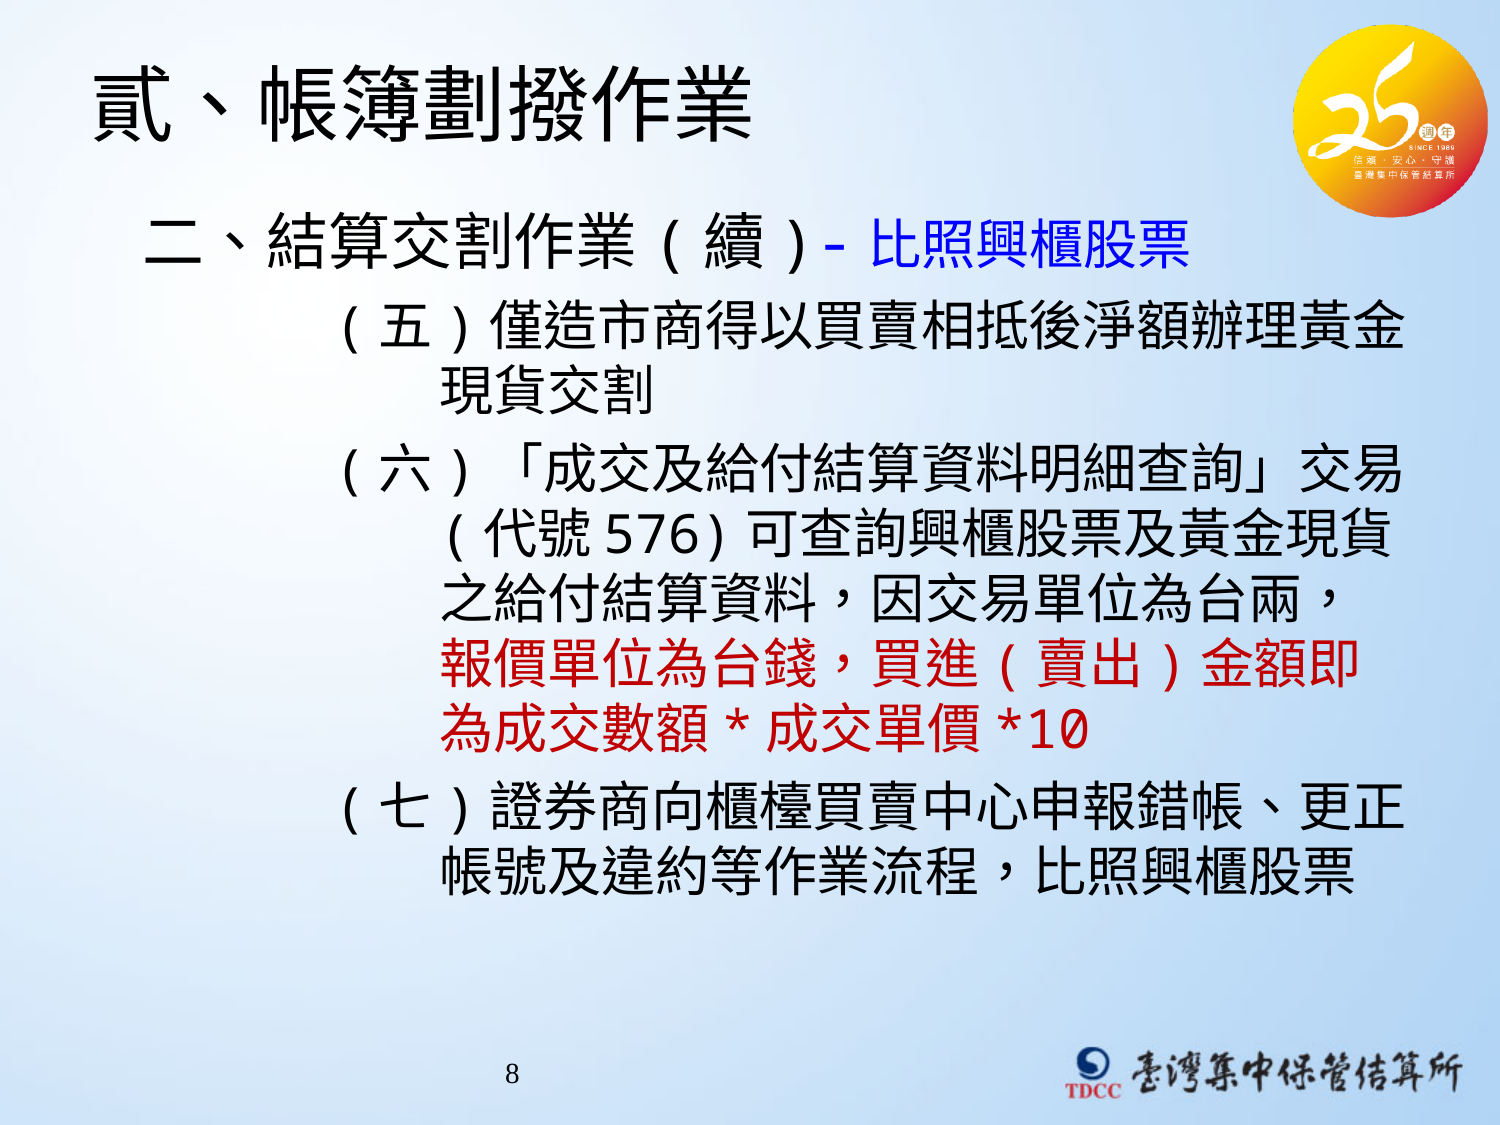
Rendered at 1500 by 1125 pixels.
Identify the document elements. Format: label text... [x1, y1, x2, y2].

title 貳、帳簿劃撥作業 [75, 45, 1426, 173]
list 二、結算交割作業(續)-比照興櫃股票 (五)僅造市商得以買賣相抵後淨額辦理黃金現貨交割 (六)「成交及給付結算資料明細查詢」交易(代號576)可查詢興櫃股票及黃金現貨之給付結算資料，因交易單位為台兩，報價單位為台錢，買進(賣出)金額即為成交數額*成交單價*10 (七)證券商向櫃檯買賣中心申報錯帳、更正帳號及違約等作業流程，比照興櫃股票 [75, 195, 1426, 993]
text_box [490, 1046, 841, 1125]
